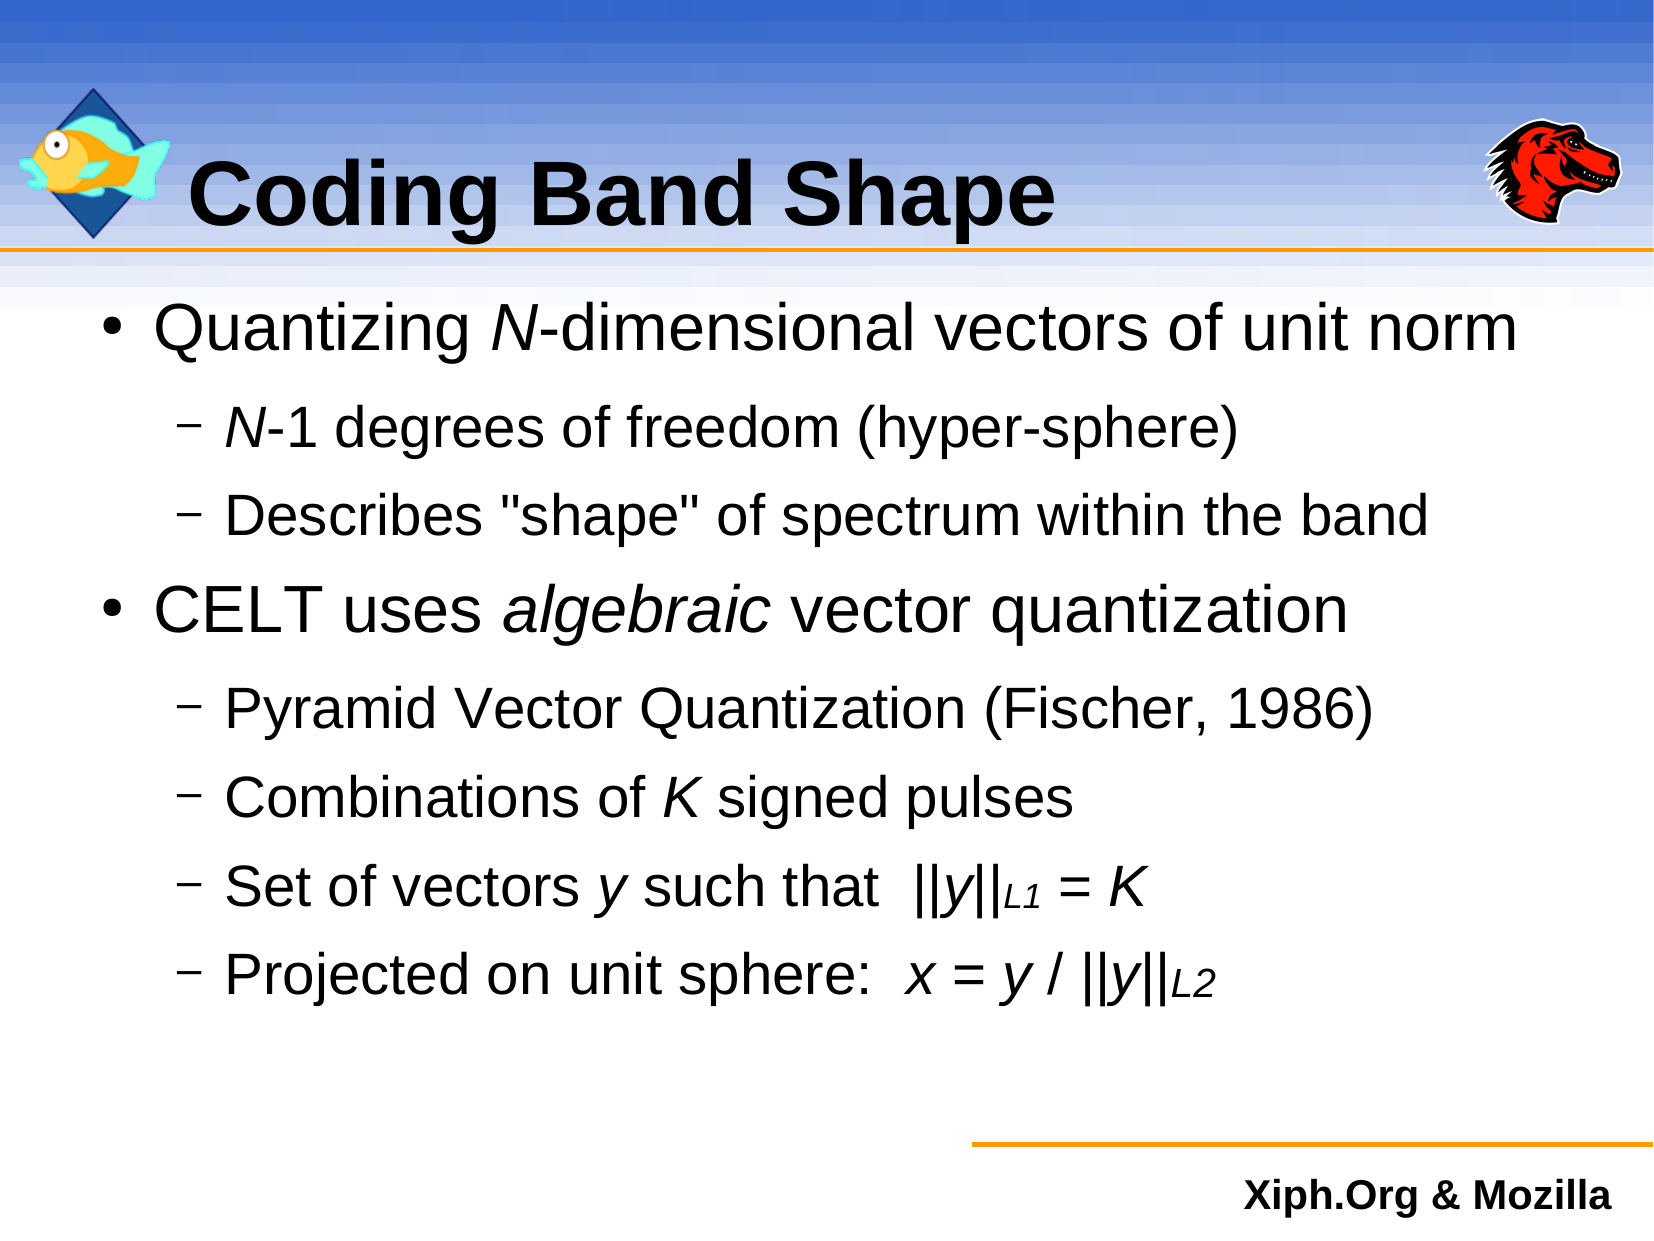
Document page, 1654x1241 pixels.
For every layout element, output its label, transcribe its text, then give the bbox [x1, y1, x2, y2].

list Quantizing N-dimensional vectors of unit norm N-1 degrees of freedom (hyper-sphere) Describes "shape" of spectrum within the band CELT uses algebraic vector quantization Pyramid Vector Quantization (Fischer, 1986) Combinations of K signed pulses Set of vectors y such that ||y||L1 = K Projected on unit sphere: x = y / ||y||L2 [82, 290, 1571, 1094]
picture [0, 0, 1654, 248]
title Coding Band Shape [187, 37, 1501, 245]
picture [0, 252, 1654, 1241]
